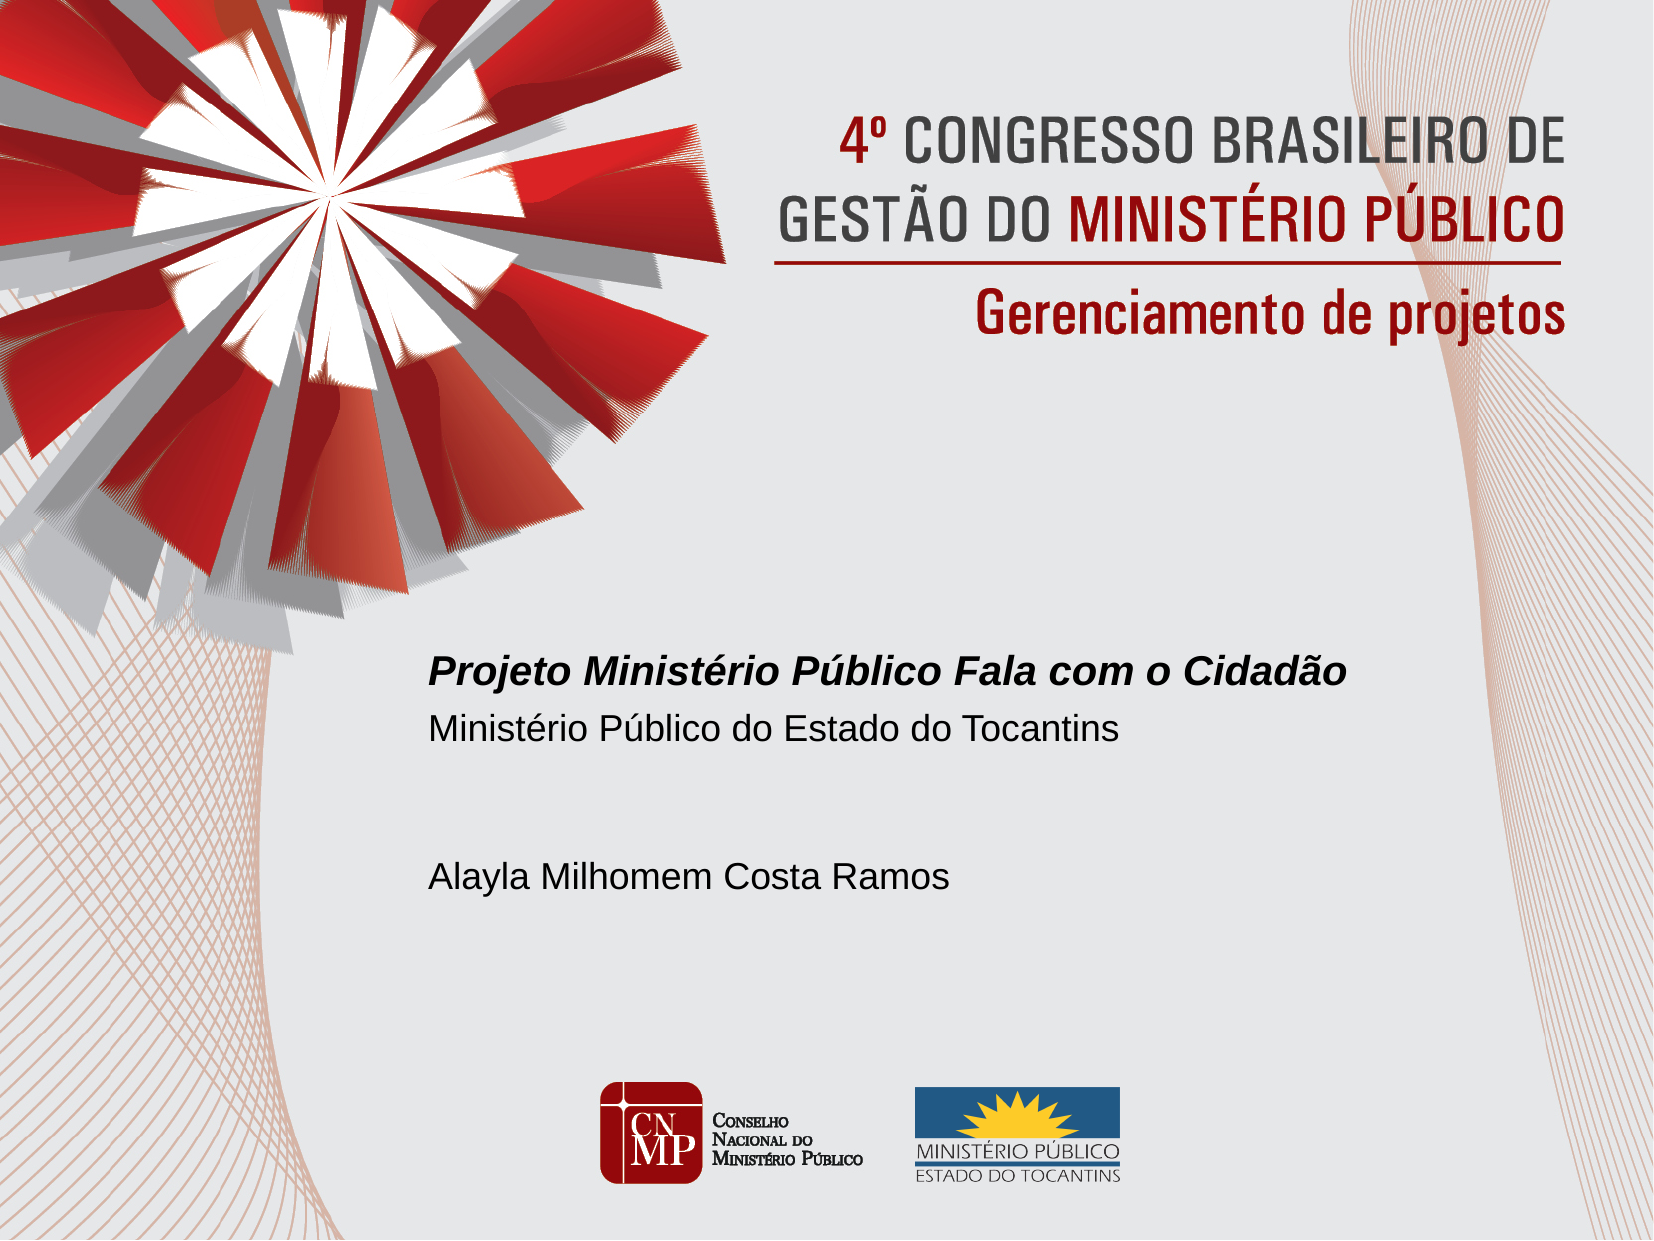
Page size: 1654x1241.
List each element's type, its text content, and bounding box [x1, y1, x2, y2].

text_box Alayla Milhomem Costa Ramos [413, 826, 1152, 886]
text_box Projeto Ministério Público Fala com o Cidadão [413, 617, 1536, 680]
picture [0, 0, 1654, 1240]
text_box Ministério Público do Estado do Tocantins [413, 679, 1152, 739]
